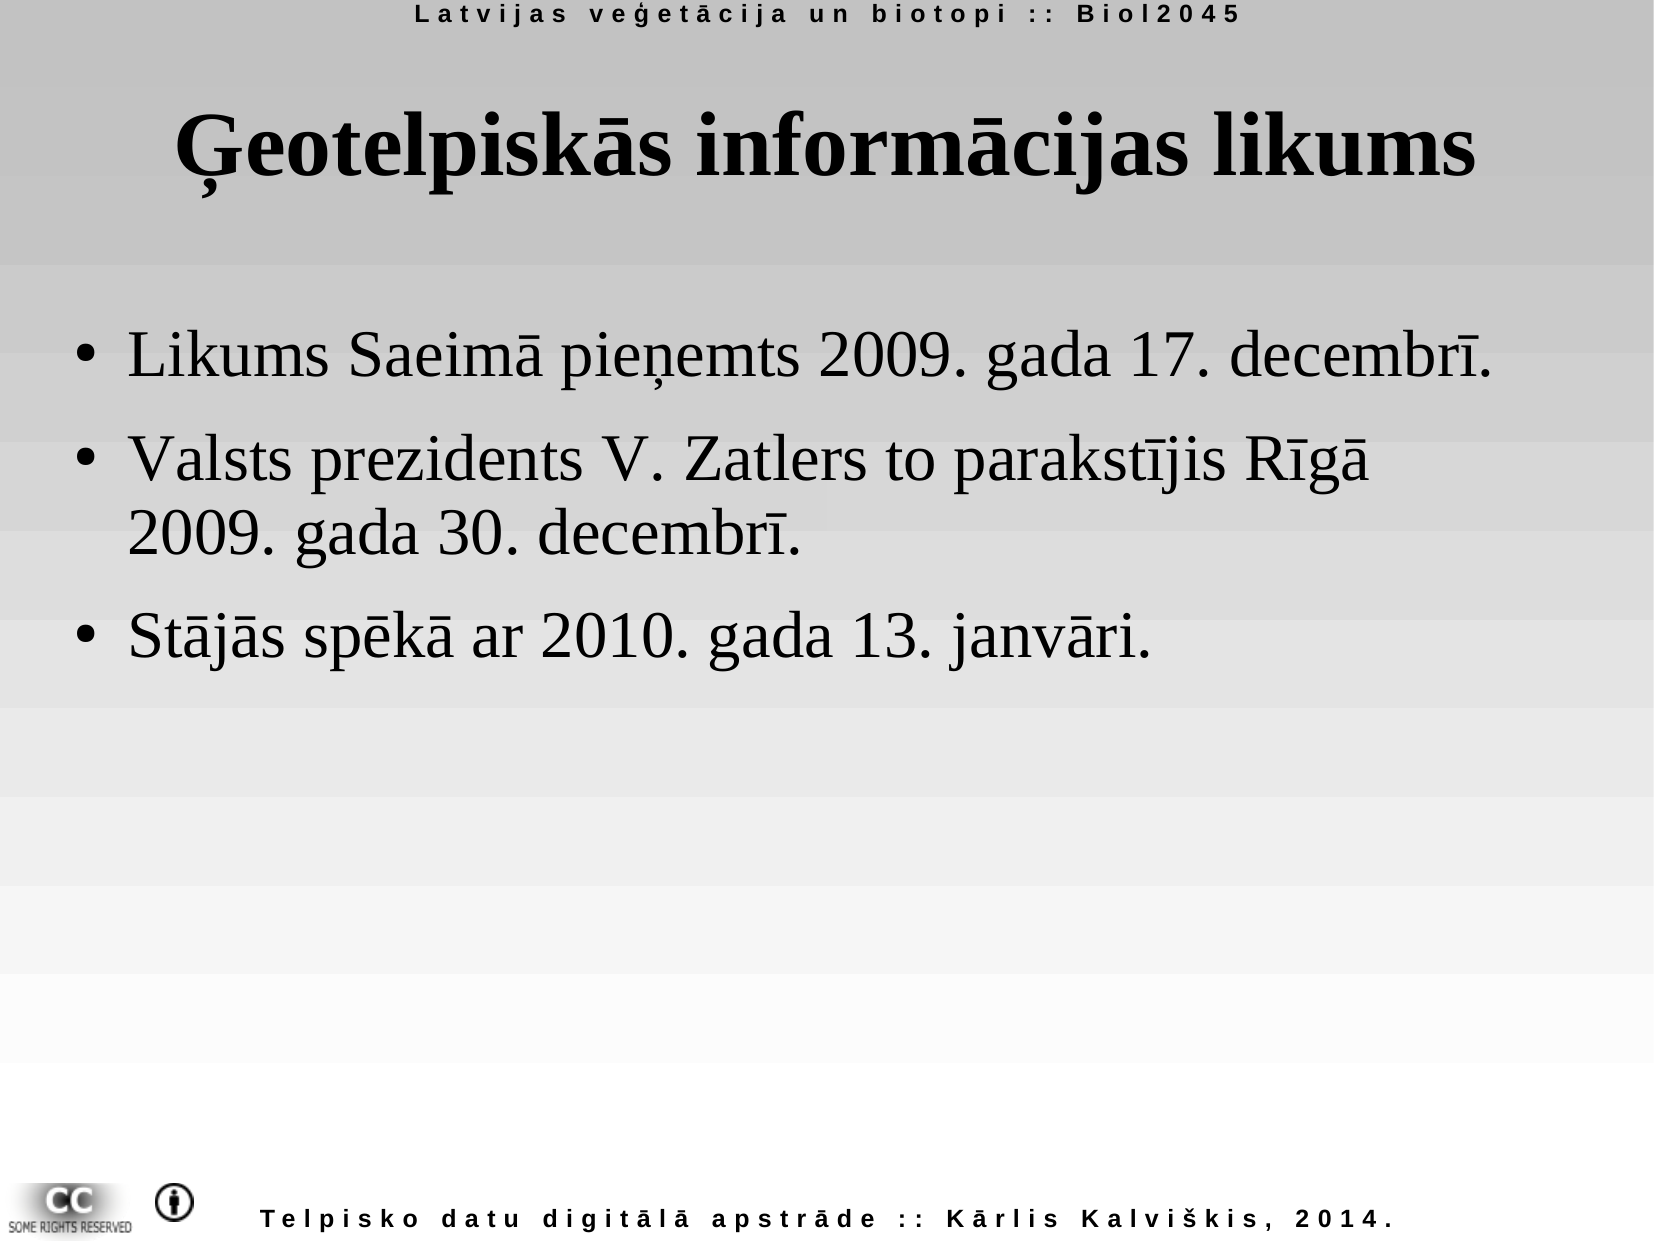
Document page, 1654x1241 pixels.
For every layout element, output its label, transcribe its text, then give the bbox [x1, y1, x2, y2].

picture [0, 287, 1654, 1241]
title Ģeotelpiskās informācijas likums [0, 1, 1654, 287]
list Likums Saeimā pieņemts 2009. gada 17. decembrī. Valsts prezidents V. Zatlers to parakstījis Rīgā 2009. gada 30. decembrī. Stājās spēkā ar 2010. gada 13. janvāri. [56, 317, 1600, 1175]
